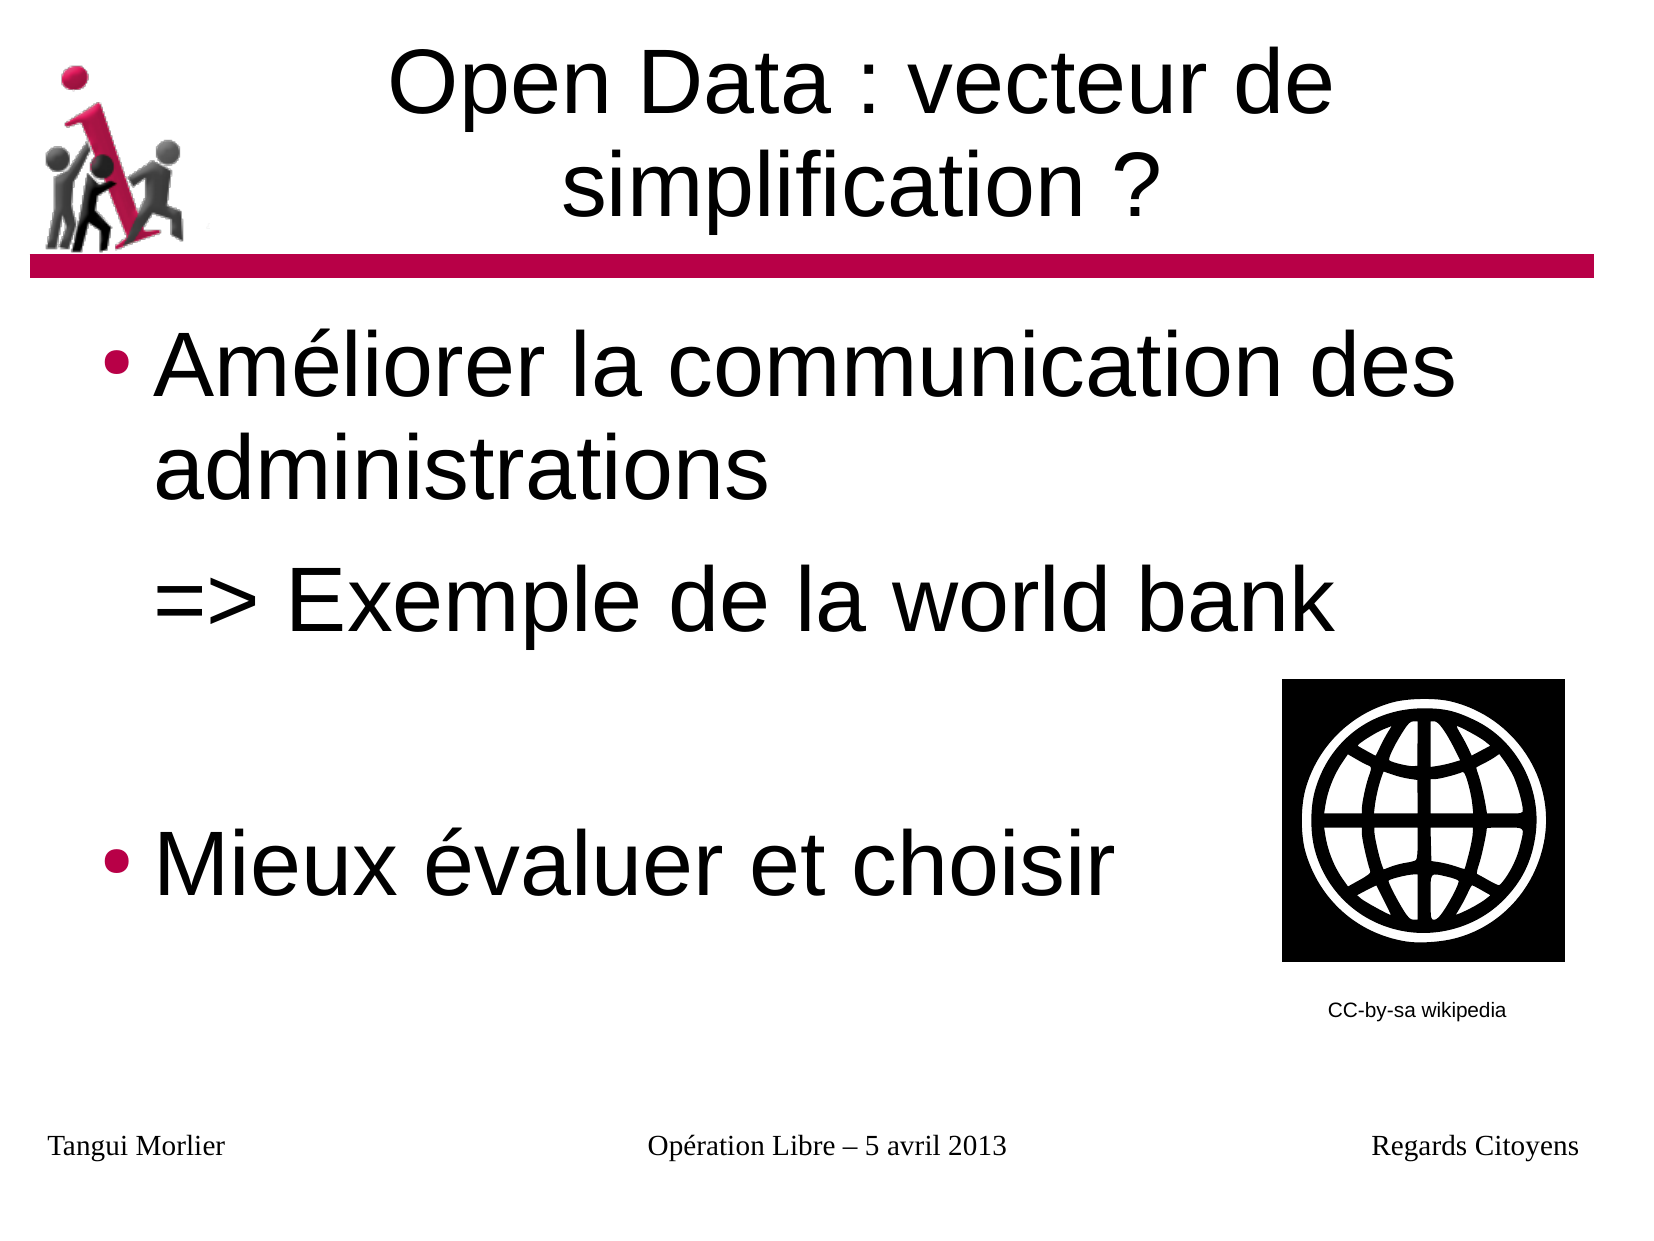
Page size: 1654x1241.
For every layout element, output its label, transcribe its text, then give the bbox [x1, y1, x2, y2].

list Améliorer la communication des administrations => Exemple de la world bank Mieux évaluer et choisir [82, 313, 1571, 1034]
picture [29, 60, 210, 254]
title Open Data : vecteur de simplification ? [118, 29, 1607, 237]
picture [1282, 679, 1565, 962]
text_box CC-by-sa wikipedia [1269, 991, 1565, 1030]
